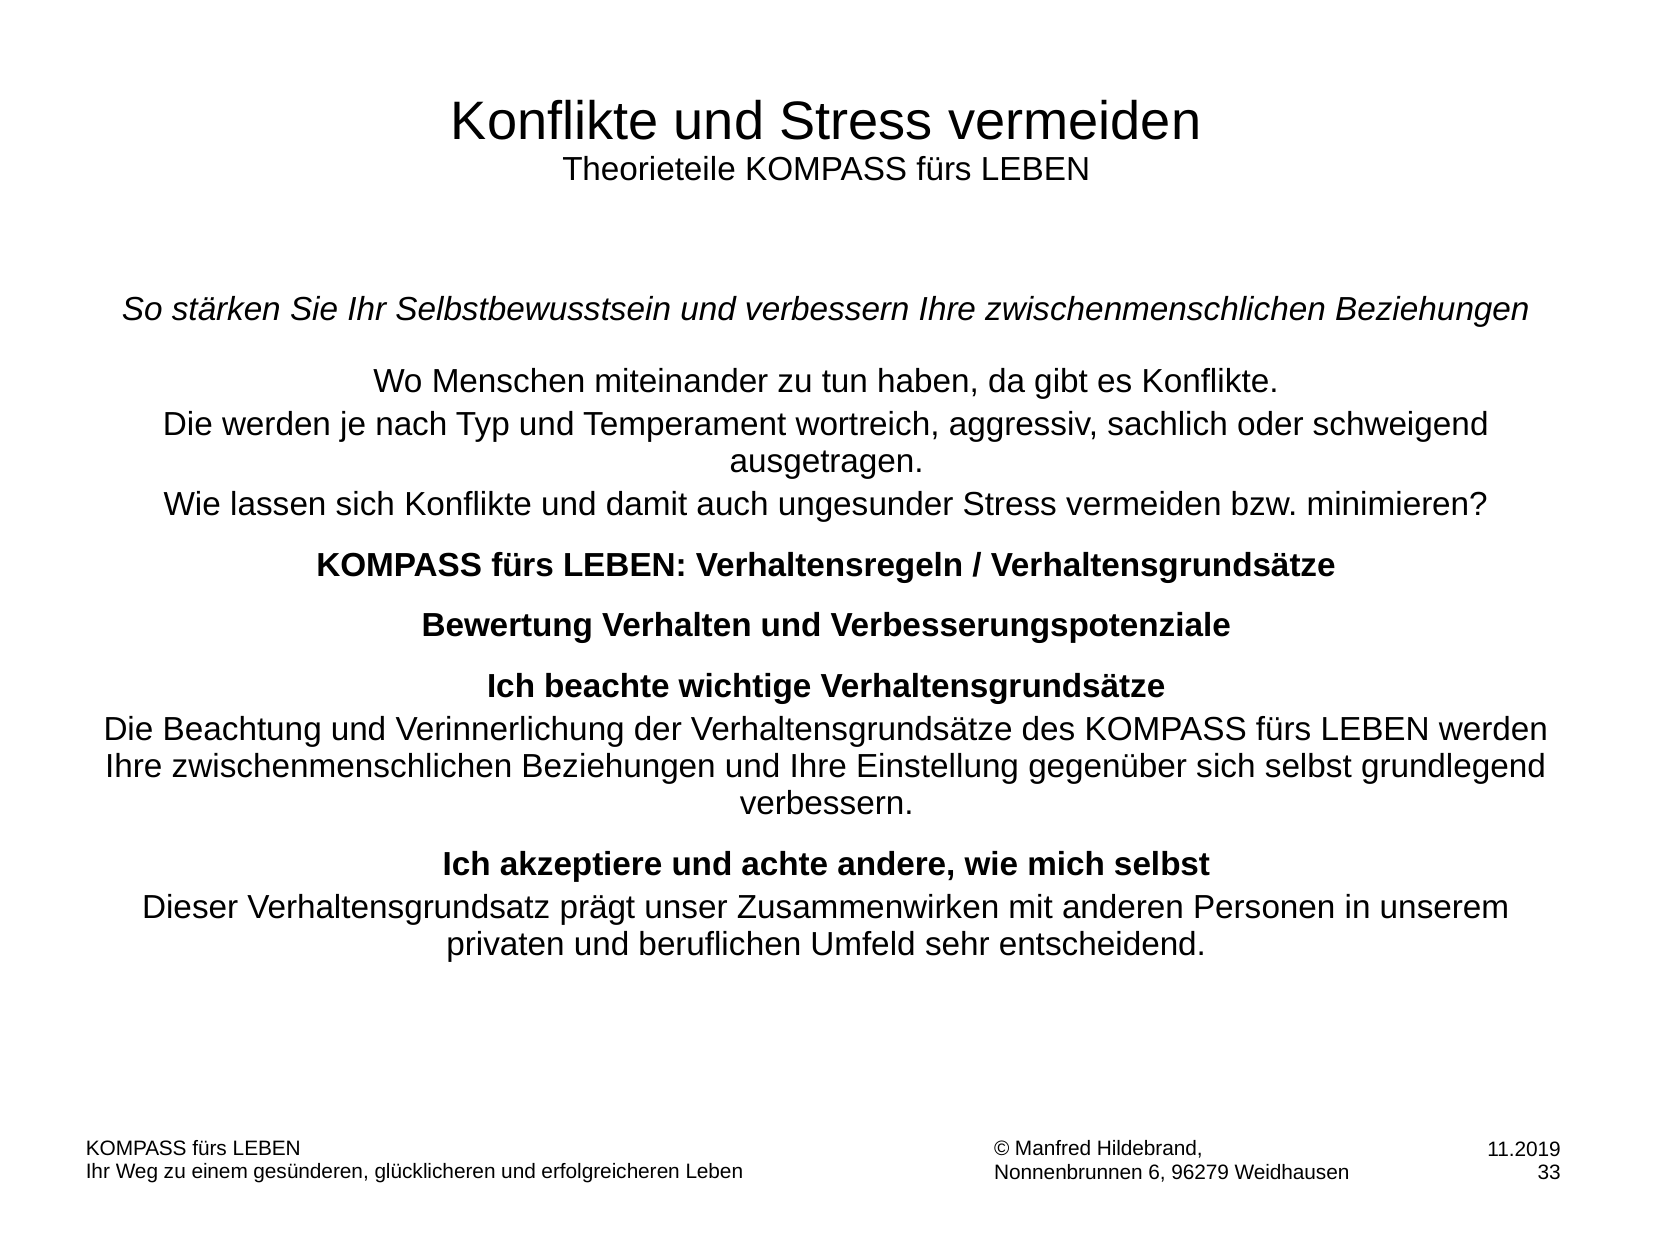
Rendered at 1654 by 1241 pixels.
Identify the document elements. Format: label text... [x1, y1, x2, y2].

text_box KOMPASS fürs LEBEN Ihr Weg zu einem gesünderen, glücklicheren und erfolgreicheren Leben [70, 1118, 964, 1202]
text_box 11.2019 33 [1405, 1118, 1576, 1203]
title Konflikte und Stress vermeiden Theorieteile KOMPASS fürs LEBEN [82, 49, 1571, 257]
list So stärken Sie Ihr Selbstbewusstsein und verbessern Ihre zwischenmenschlichen Beziehungen Wo Menschen miteinander zu tun haben, da gibt es Konflikte. Die werden je nach Typ und Temperament wortreich, aggressiv, sachlich oder schweigend ausgetragen. Wie lassen sich Konflikte und damit auch ungesunder Stress vermeiden bzw. minimieren? KOMPASS fürs LEBEN: Verhaltensregeln / Verhaltensgrundsätze Bewertung Verhalten und Verbesserungspotenziale Ich beachte wichtige Verhaltensgrundsätze Die Beachtung und Verinnerlichung der Verhaltensgrundsätze des KOMPASS fürs LEBEN werden Ihre zwischenmenschlichen Beziehungen und Ihre Einstellung gegenüber sich selbst grundlegend verbessern. Ich akzeptiere und achte andere, wie mich selbst Dieser Verhaltensgrundsatz prägt unser Zusammenwirken mit anderen Personen in unserem privaten und beruflichen Umfeld sehr entscheidend. [82, 290, 1571, 1109]
text_box © Manfred Hildebrand, Nonnenbrunnen 6, 96279 Weidhausen [979, 1118, 1389, 1203]
